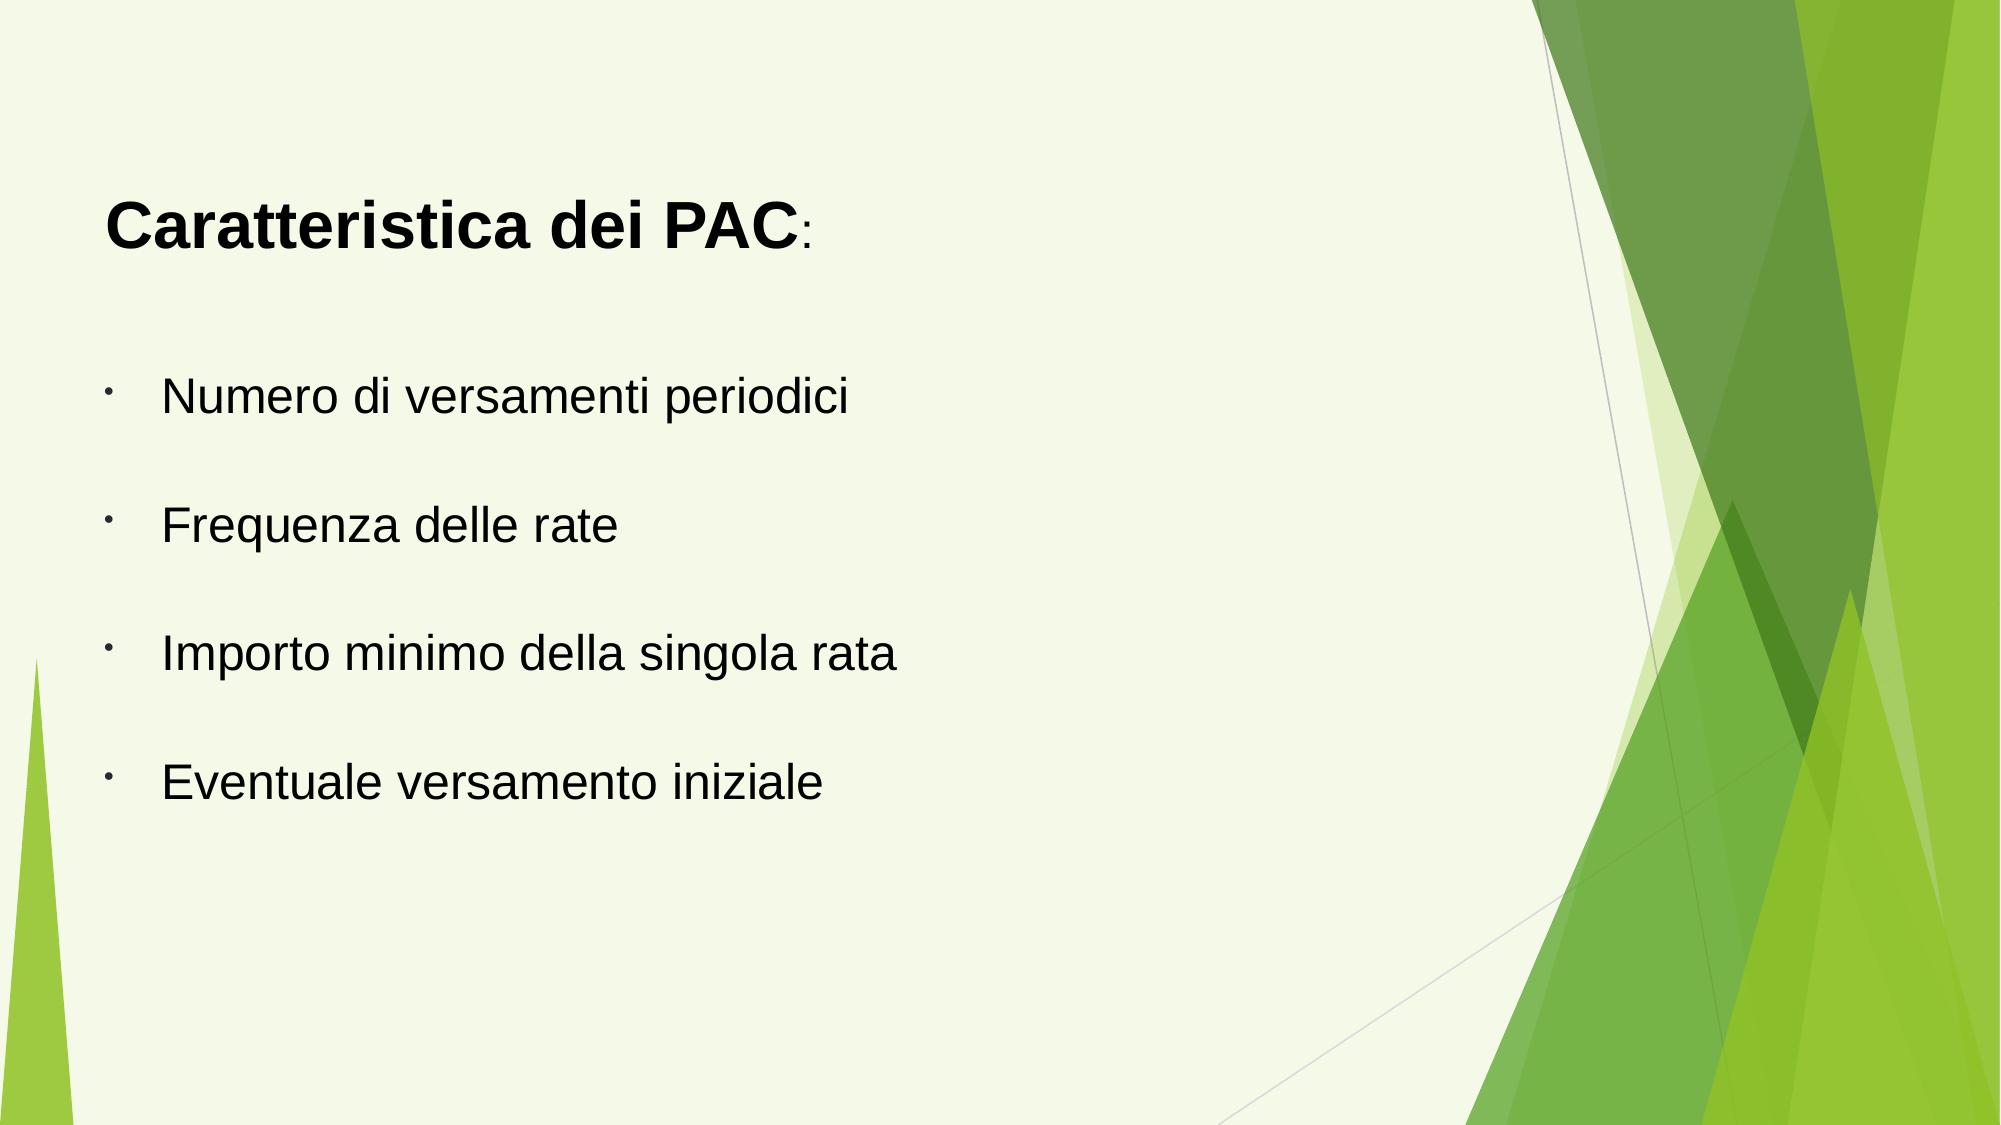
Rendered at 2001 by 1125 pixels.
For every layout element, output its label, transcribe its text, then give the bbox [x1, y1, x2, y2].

text_box Caratteristica dei PAC: Numero di versamenti periodici Frequenza delle rate Importo minimo della singola rata Eventuale versamento iniziale [90, 169, 1699, 817]
